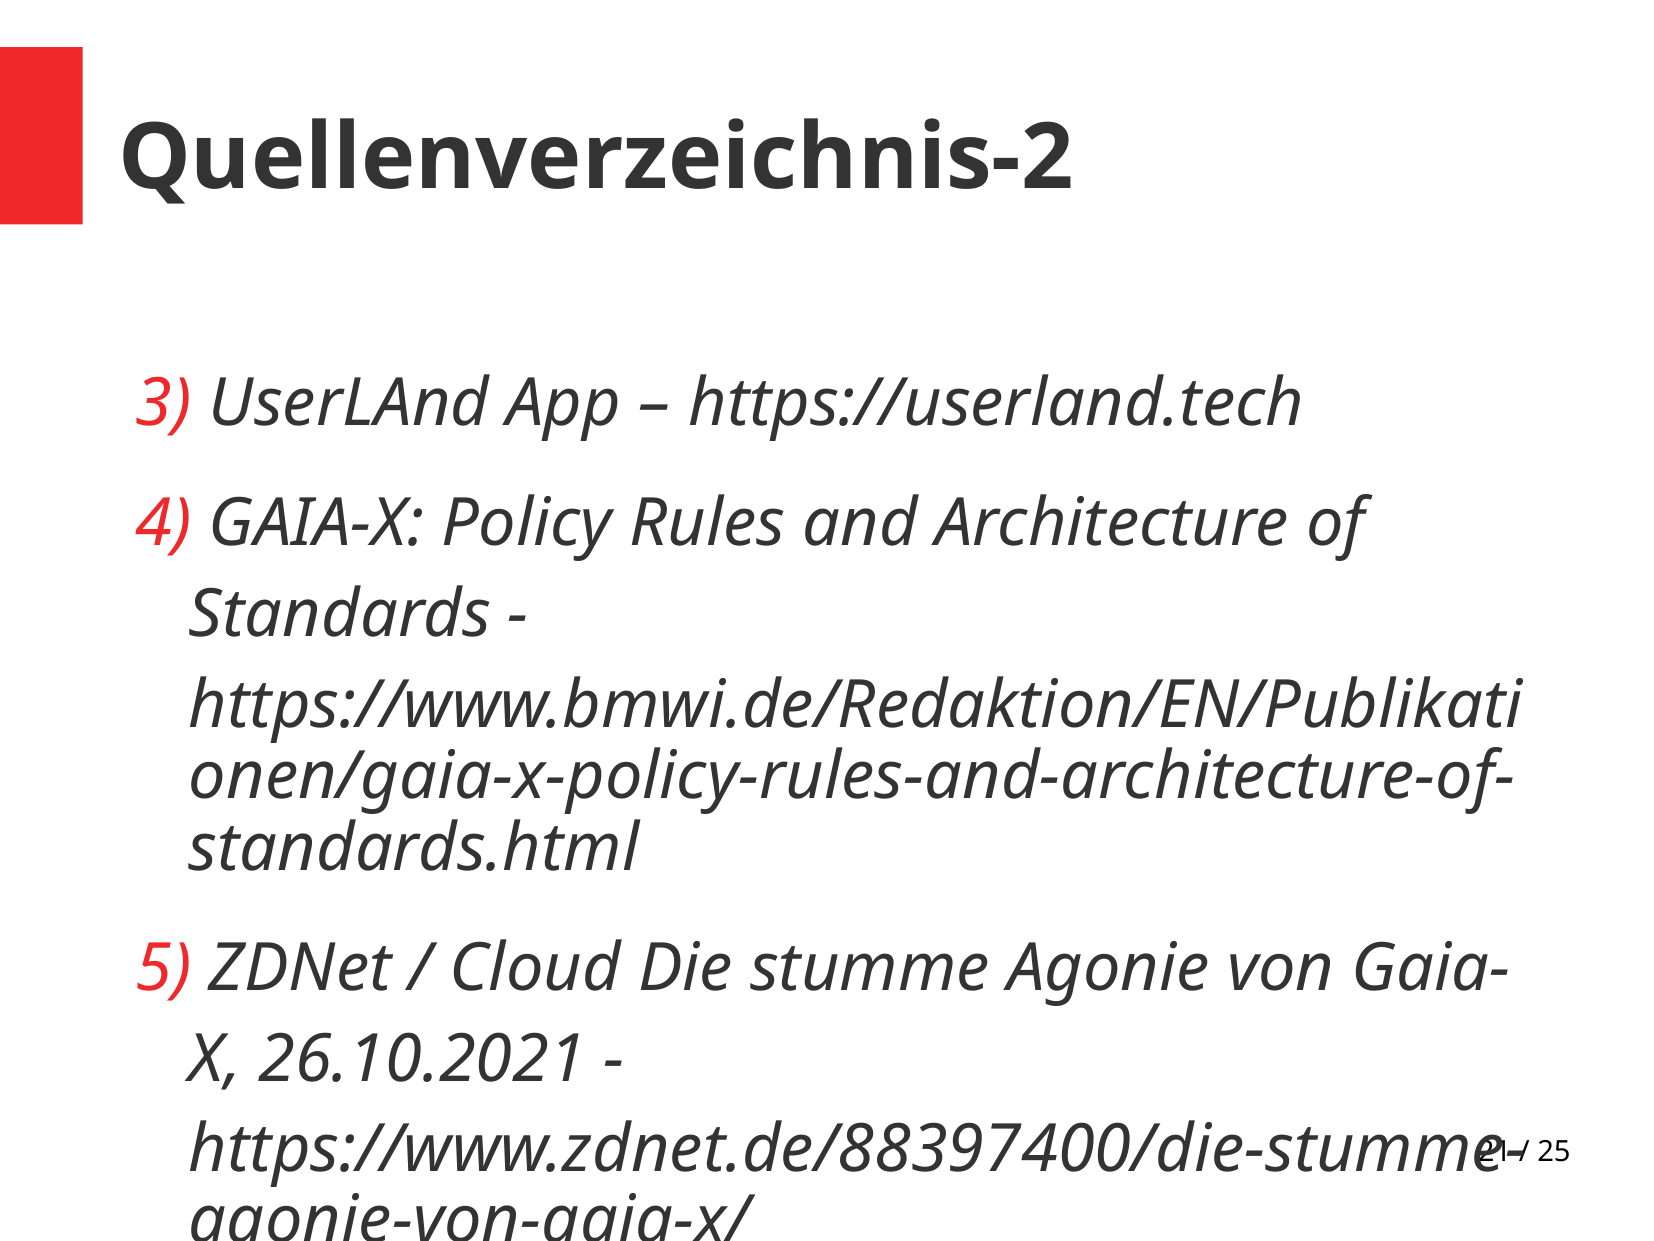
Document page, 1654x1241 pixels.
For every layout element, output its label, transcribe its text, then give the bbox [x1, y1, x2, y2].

list UserLAnd App – https://userland.tech GAIA-X: Policy Rules and Architecture of Standards - https://www.bmwi.de/Redaktion/EN/Publikationen/gaia-x-policy-rules-and-architecture-of-standards.html ZDNet / Cloud Die stumme Agonie von Gaia-X, 26.10.2021 - https://www.zdnet.de/88397400/die-stumme-agonie-von-gaia-x/ [118, 354, 1536, 1074]
title Quellenverzeichnis-2 [118, 49, 1571, 257]
